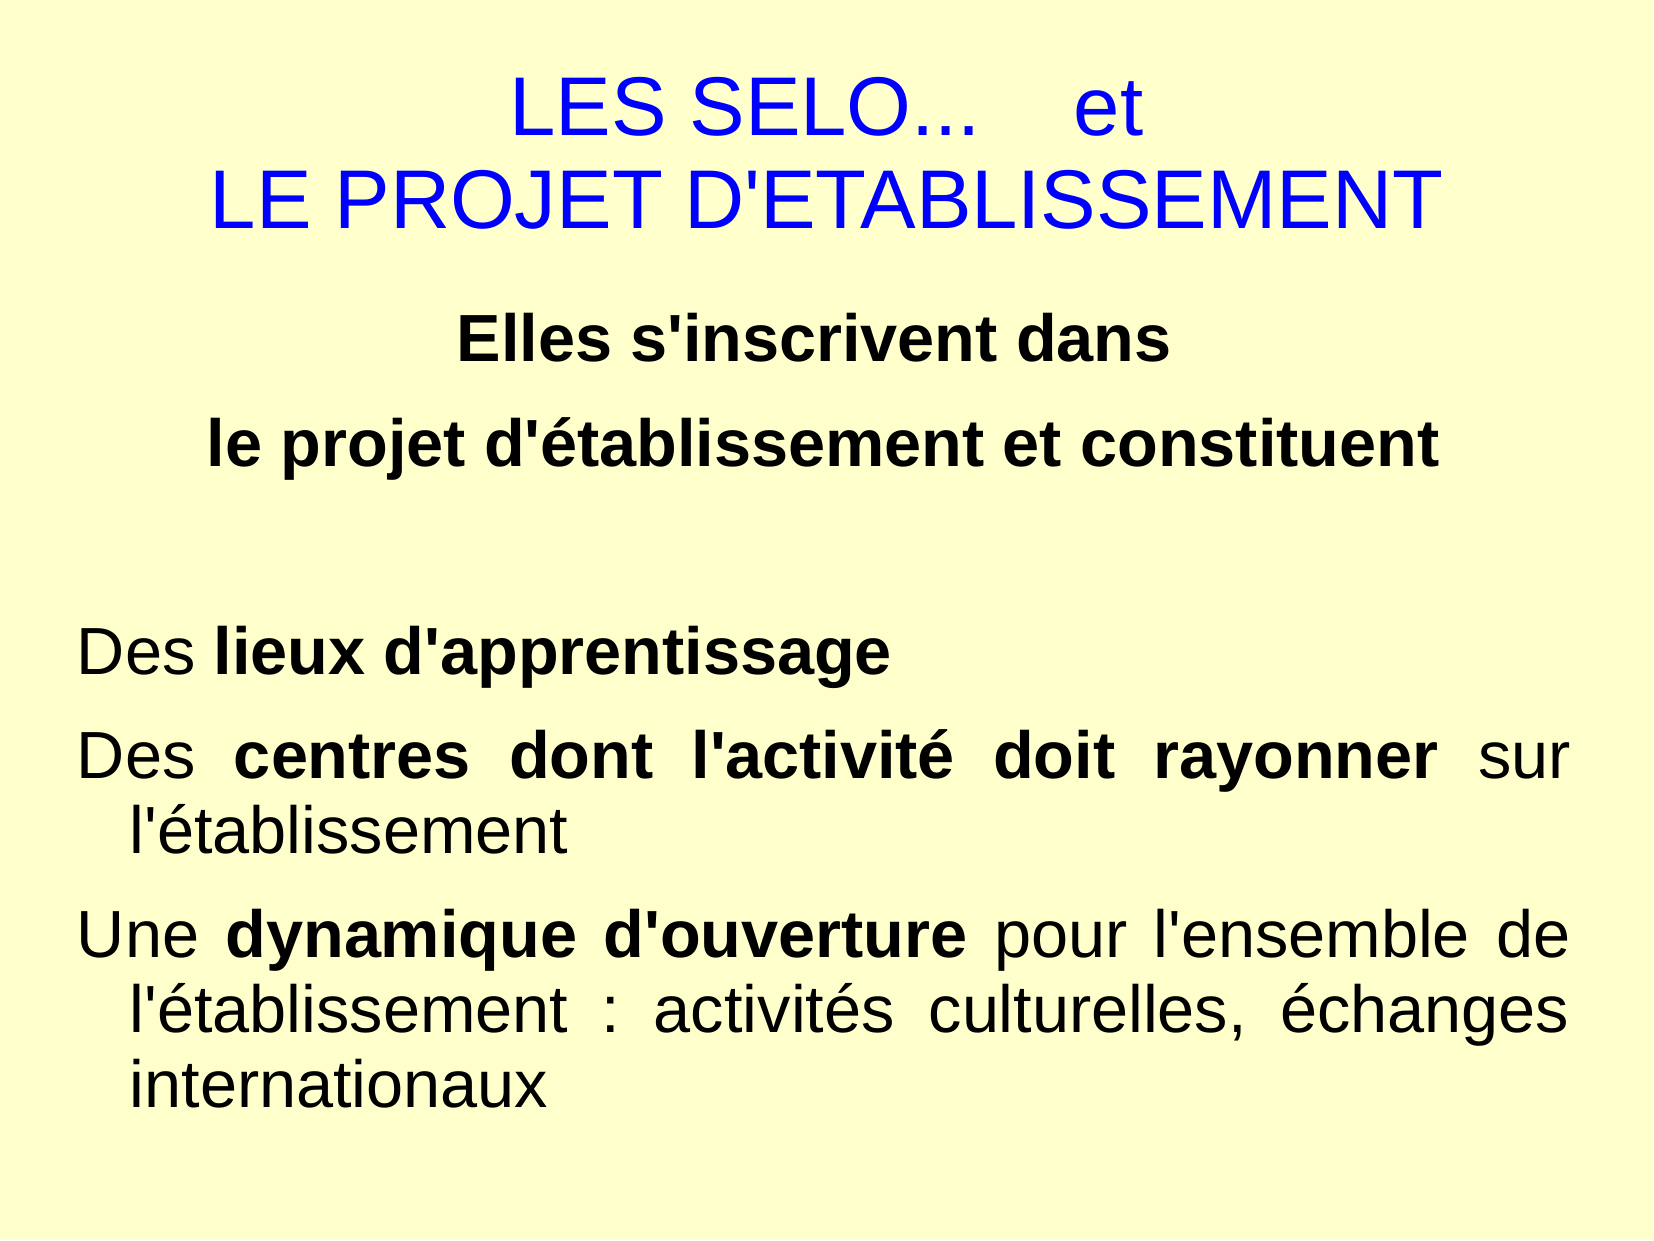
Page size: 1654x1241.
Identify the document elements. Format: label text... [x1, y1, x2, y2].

title LES SELO... et LE PROJET D'ETABLISSEMENT [82, 49, 1571, 206]
list Elles s'inscrivent dans le projet d'établissement et constituent Des lieux d'apprentissage Des centres dont l'activité doit rayonner sur l'établissement Une dynamique d'ouverture pour l'ensemble de l'établissement : activités culturelles, échanges internationaux [59, 206, 1571, 1226]
